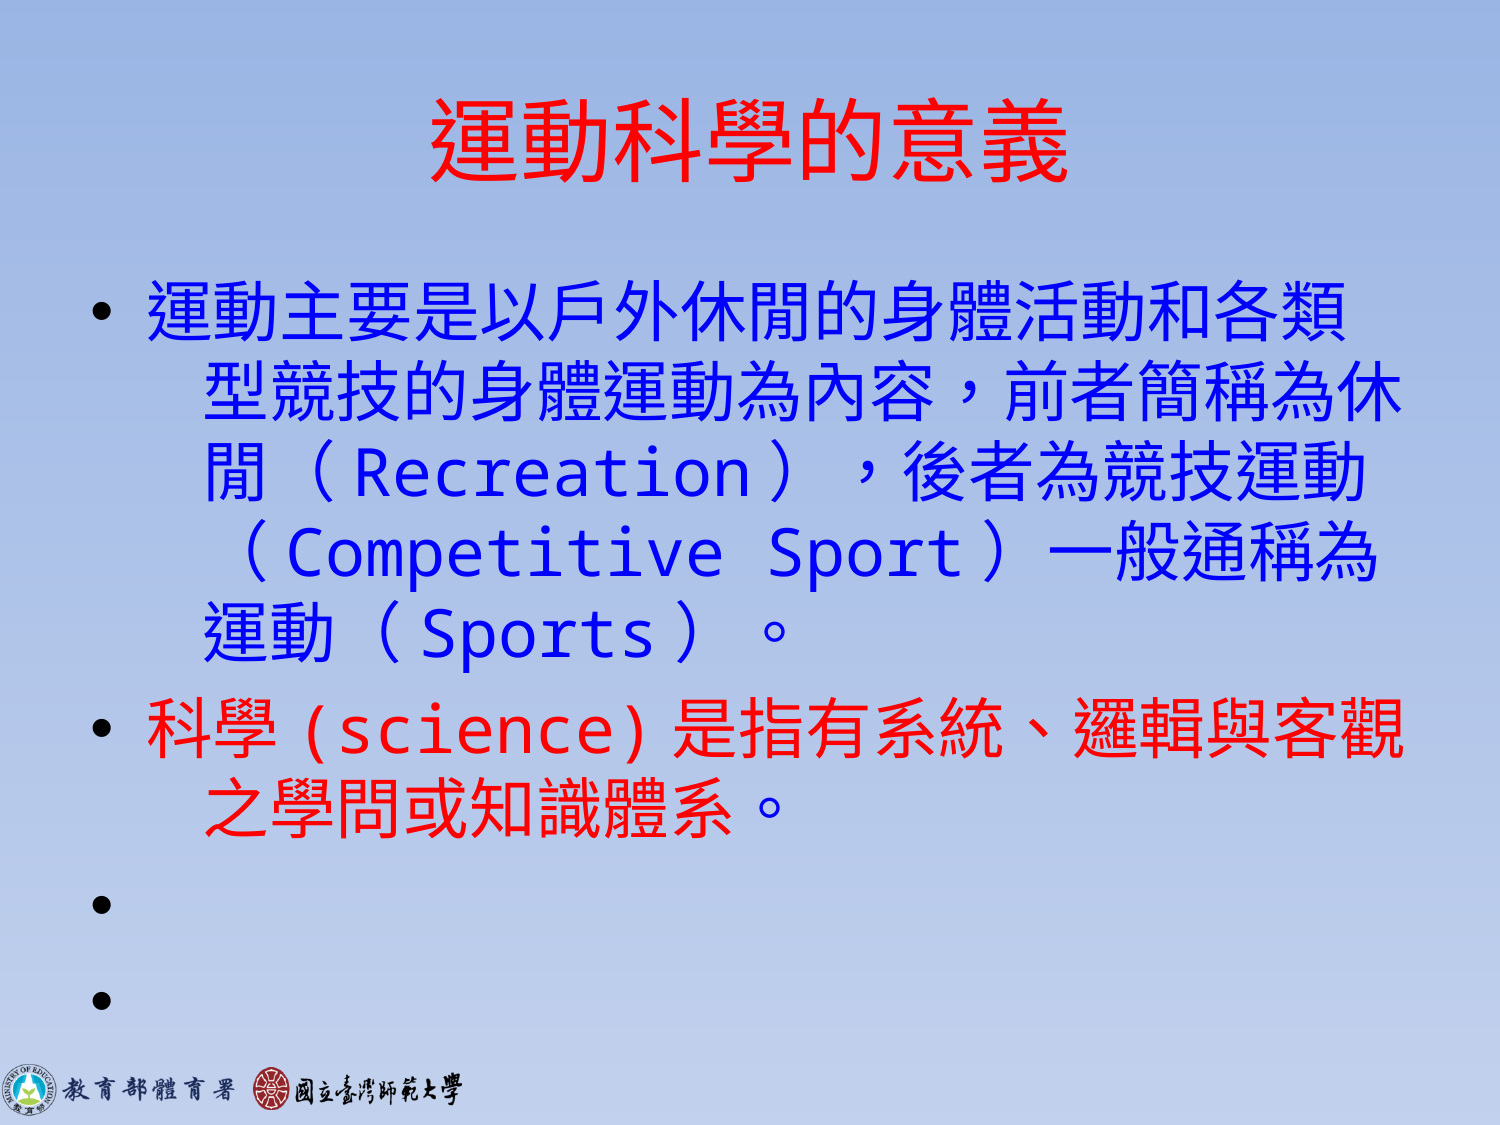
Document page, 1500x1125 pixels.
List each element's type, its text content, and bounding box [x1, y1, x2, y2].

list 運動主要是以戶外休閒的身體活動和各類型競技的身體運動為內容，前者簡稱為休閒（Recreation），後者為競技運動（Competitive Sport）一般通稱為運動（Sports）。 科學(science)是指有系統、邏輯與客觀之學問或知識體系。 [75, 262, 1426, 1005]
title 運動科學的意義 [75, 45, 1426, 233]
